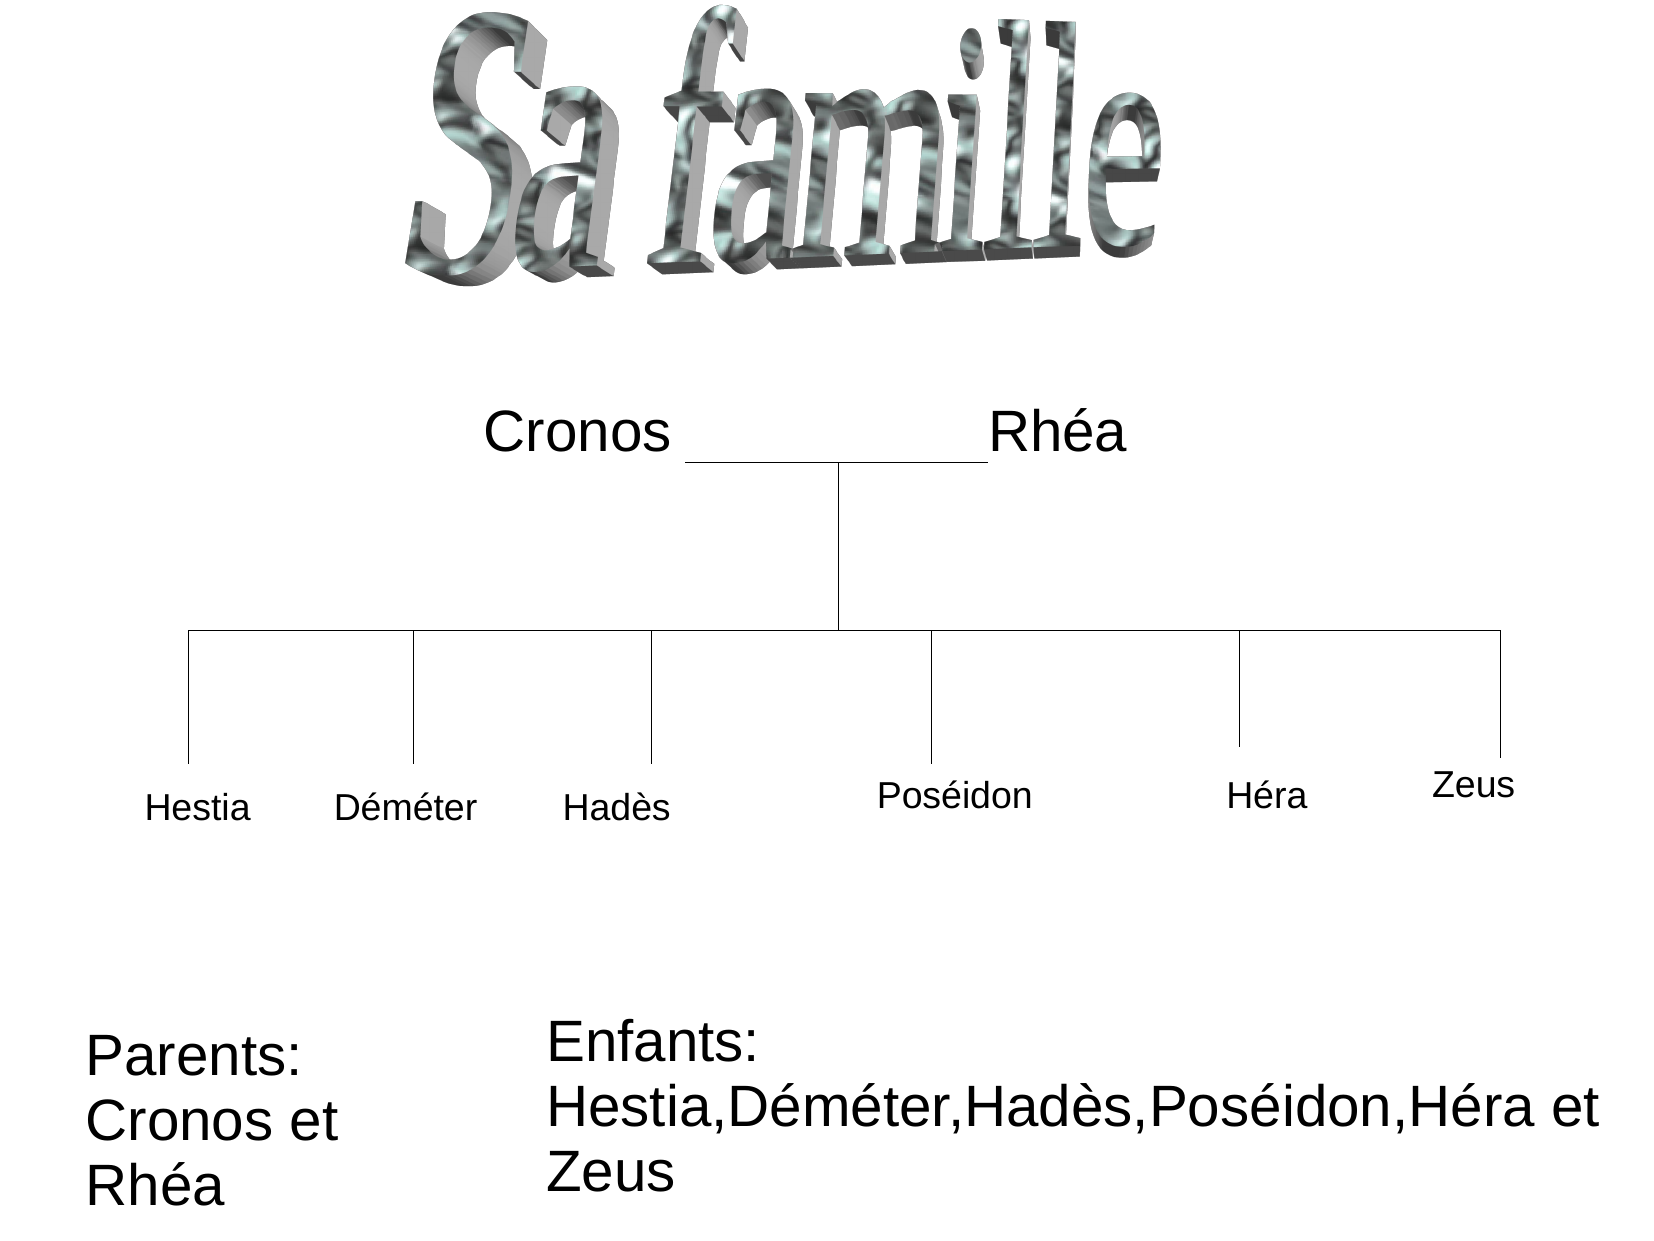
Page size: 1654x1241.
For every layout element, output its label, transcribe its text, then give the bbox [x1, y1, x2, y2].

text_box Zeus [1417, 755, 1572, 877]
text_box Hadès [547, 779, 745, 883]
text_box Poséidon [862, 767, 1129, 853]
text_box Héra [1211, 767, 1352, 853]
text_box Hestia [129, 779, 318, 837]
text_box Déméter [318, 779, 543, 883]
text_box Parents: Cronos et Rhéa [70, 1015, 497, 1225]
text_box Cronos [469, 391, 750, 512]
text_box Rhéa [973, 391, 1226, 609]
text_box Enfants: Hestia,Déméter,Hadès,Poséidon,Héra et Zeus [531, 1001, 1630, 1211]
